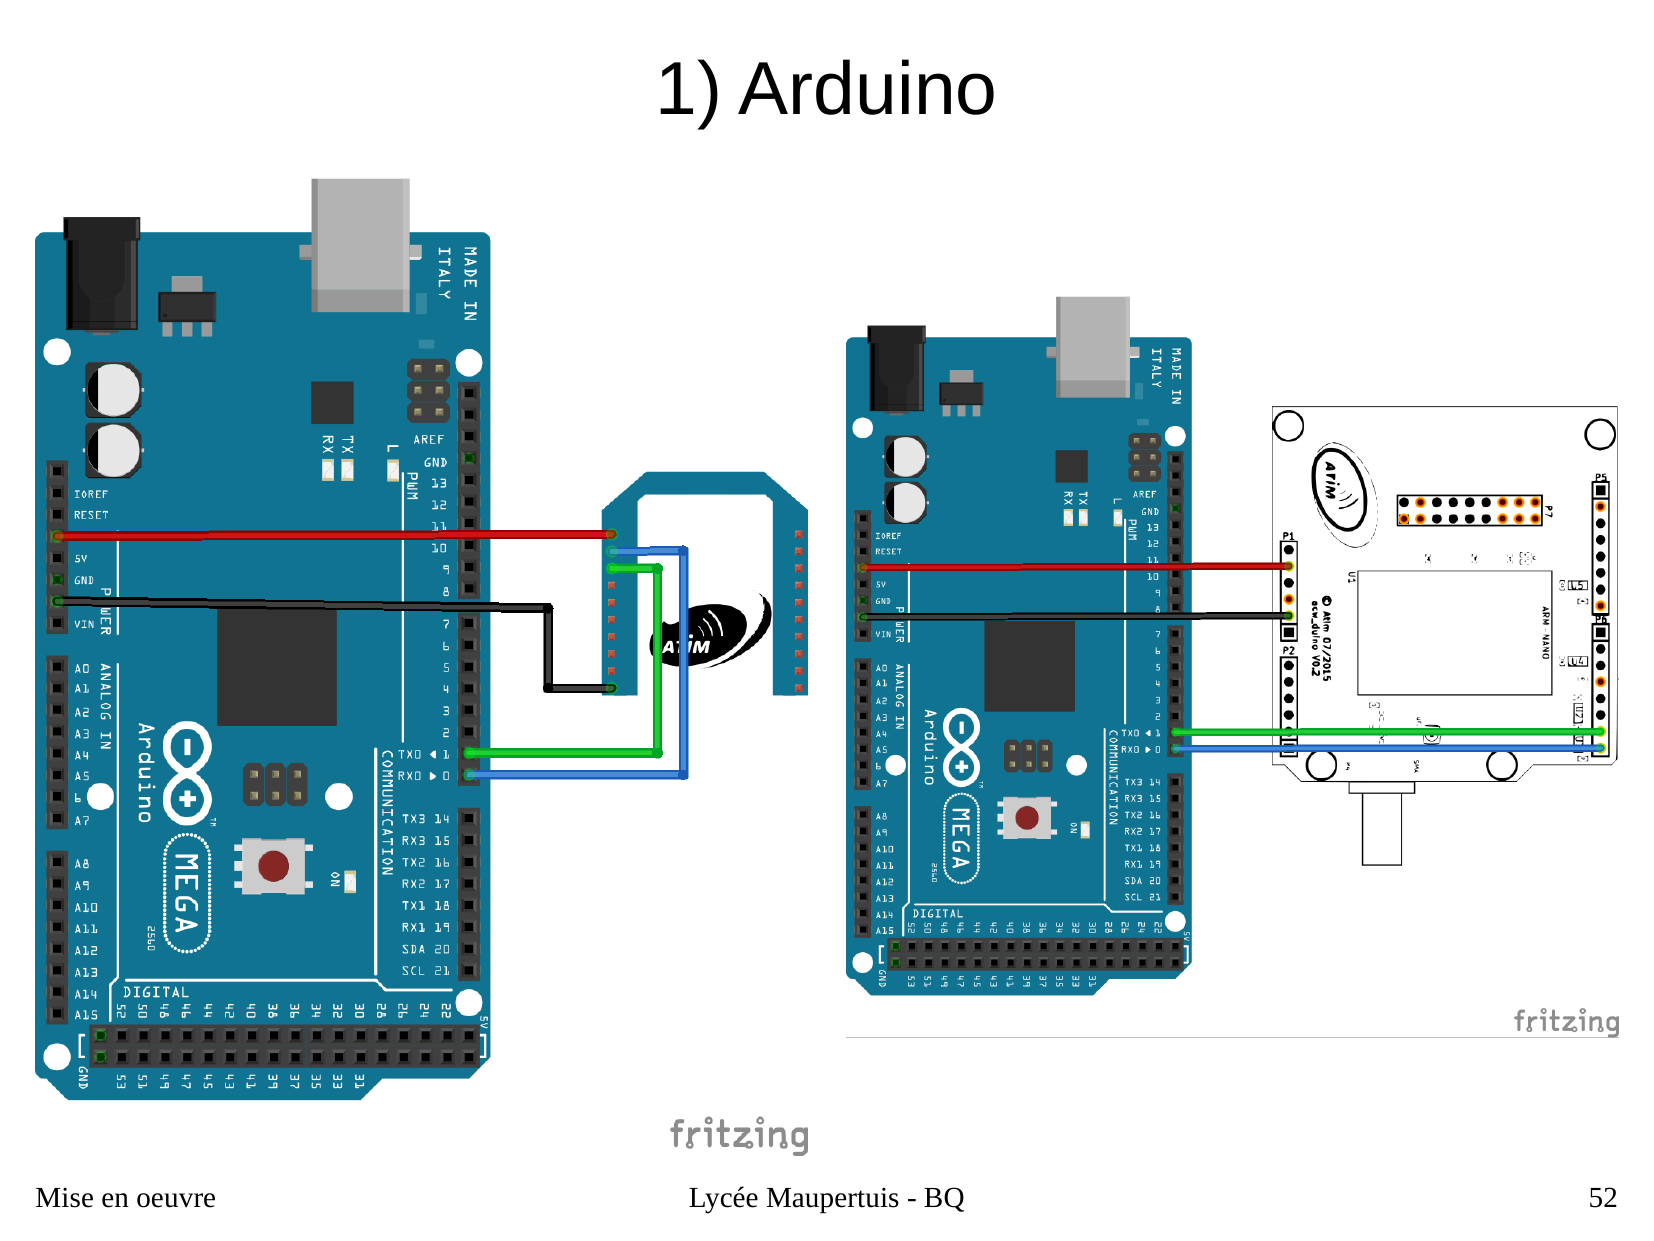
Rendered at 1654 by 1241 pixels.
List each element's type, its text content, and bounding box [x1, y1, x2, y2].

picture [35, 178, 808, 1157]
picture [846, 296, 1619, 1038]
title 1) Arduino [35, 35, 1619, 142]
